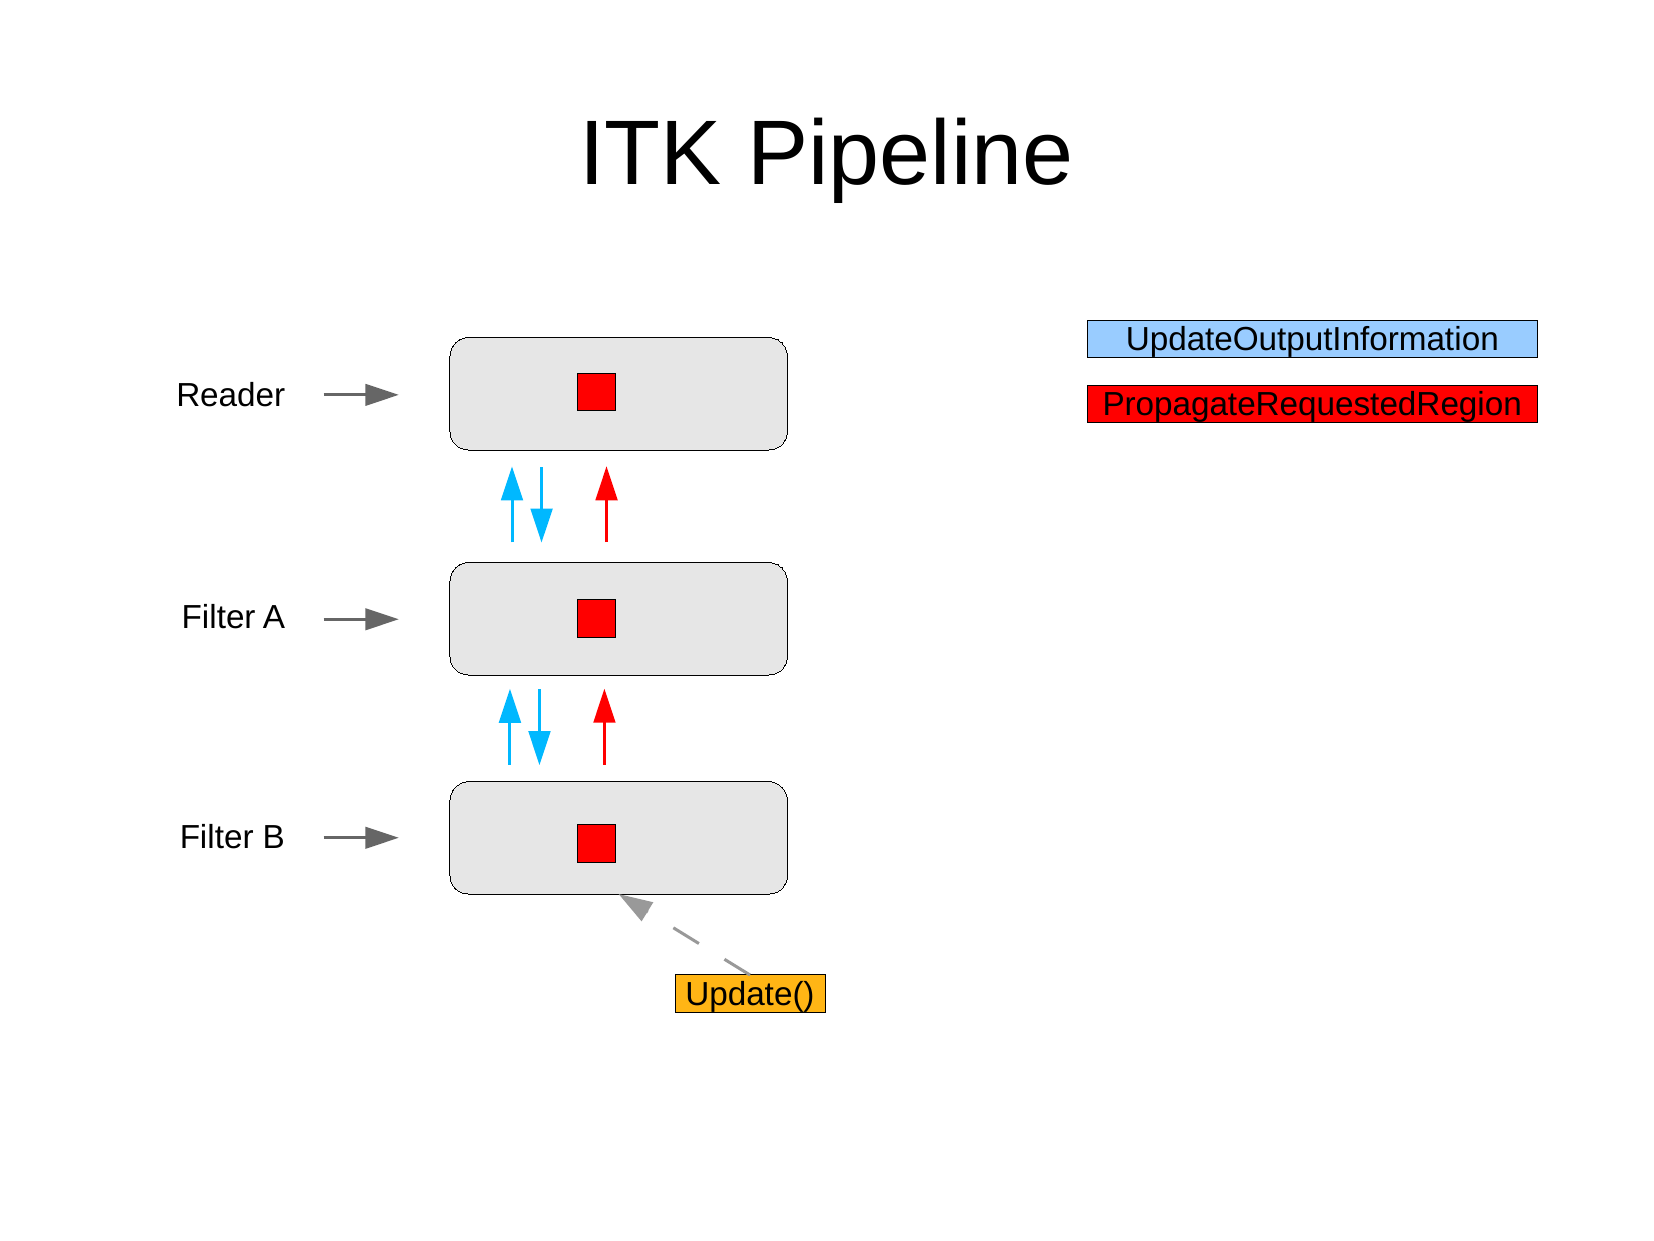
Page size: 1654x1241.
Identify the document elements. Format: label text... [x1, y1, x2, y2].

text_box Filter A [112, 591, 301, 644]
text_box Filter B [112, 810, 301, 863]
text_box Update() [675, 974, 826, 1013]
text_box [449, 781, 788, 895]
title ITK Pipeline [82, 56, 1571, 250]
text_box [449, 562, 788, 676]
text_box UpdateOutputInformation [1087, 320, 1538, 358]
text_box PropagateRequestedRegion [1087, 385, 1538, 423]
text_box Reader [112, 369, 301, 422]
text_box [449, 337, 788, 451]
